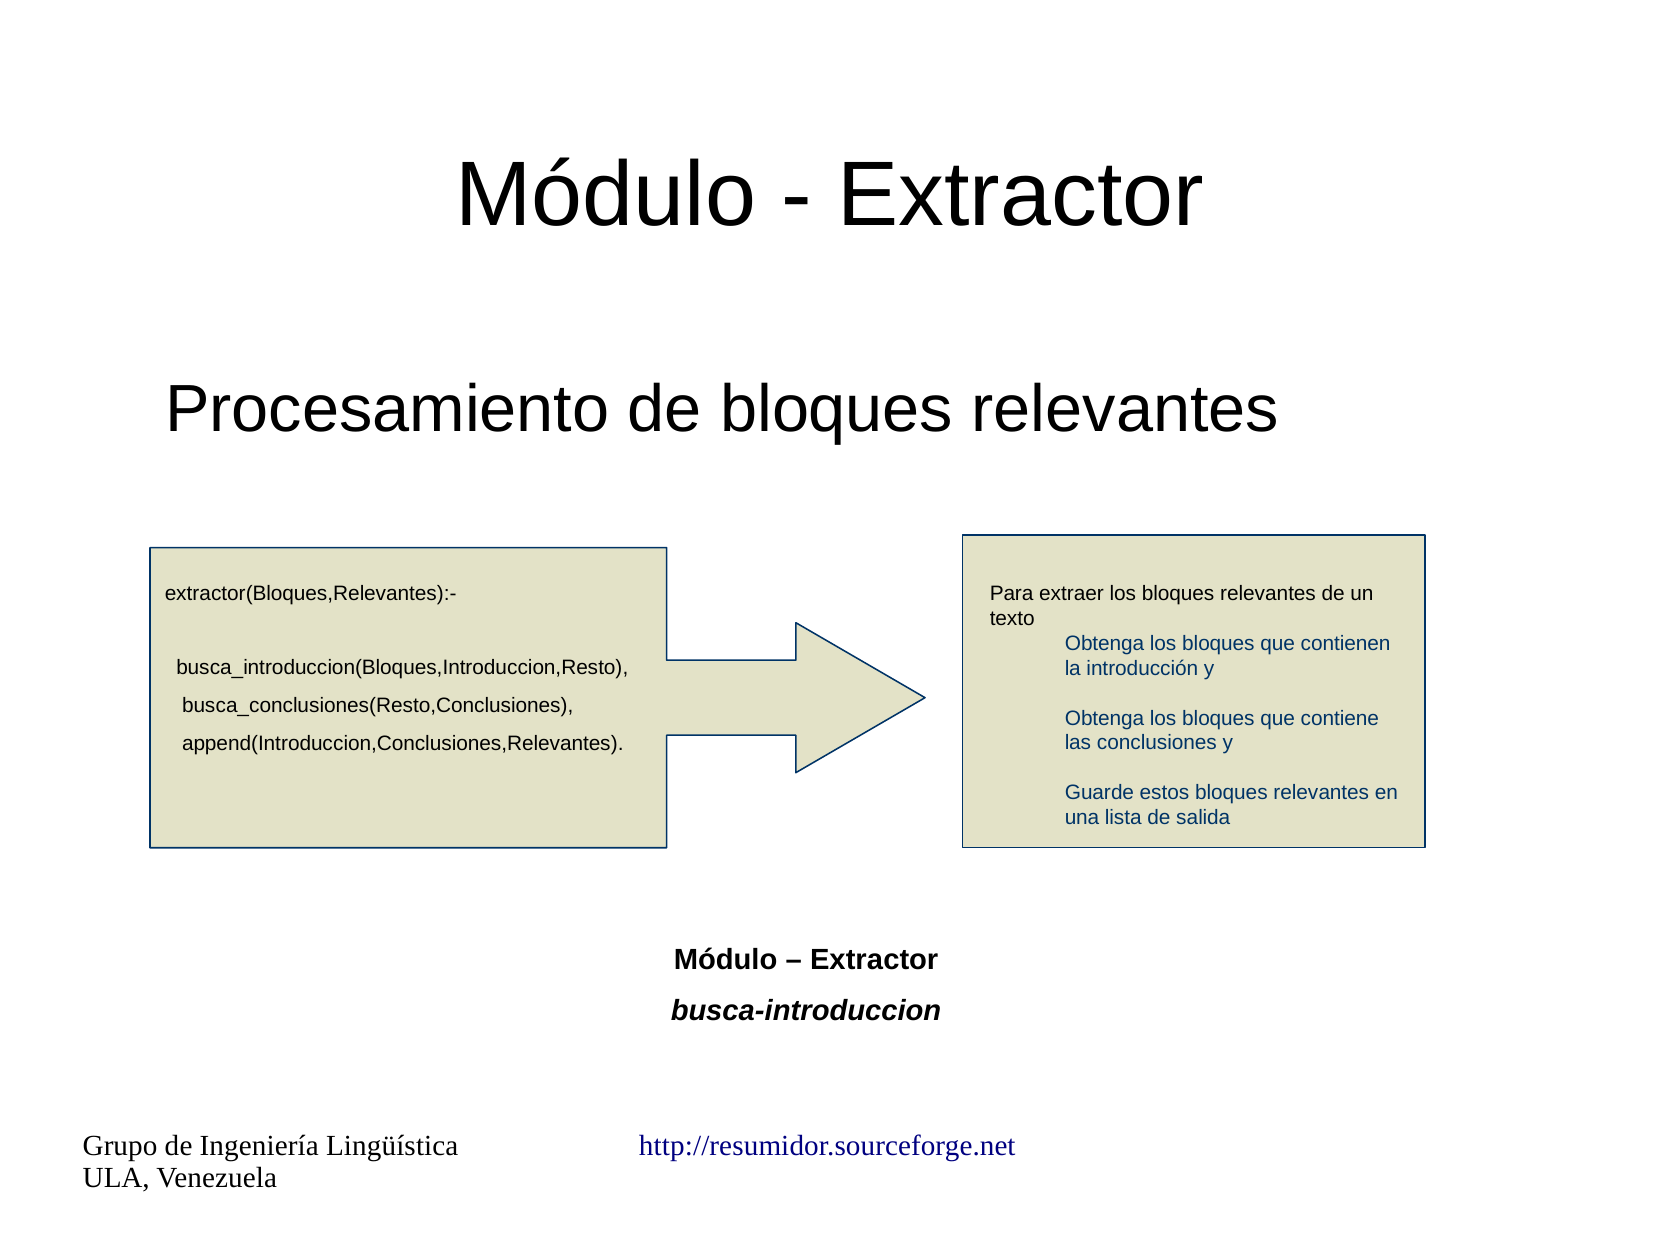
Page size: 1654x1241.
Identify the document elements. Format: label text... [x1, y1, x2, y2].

list Procesamiento de bloques relevantes [132, 363, 1439, 1000]
text_box extractor(Bloques,Relevantes):- busca_introduccion(Bloques,Introduccion,Resto), busca_conclusiones(Resto,Conclusiones), append(Introduccion,Conclusiones,Relevantes). [150, 572, 688, 763]
text_box [962, 535, 1426, 848]
text_box [688, 622, 926, 773]
title Módulo - Extractor [225, 99, 1436, 288]
text_box Módulo – Extractor busca-introduccion [650, 935, 963, 1038]
text_box Para extraer los bloques relevantes de un texto Obtenga los bloques que contienen la introducción y Obtenga los bloques que contiene las conclusiones y Guarde estos bloques relevantes en una lista de salida [975, 572, 1426, 838]
text_box [150, 547, 667, 572]
text_box [150, 763, 667, 848]
